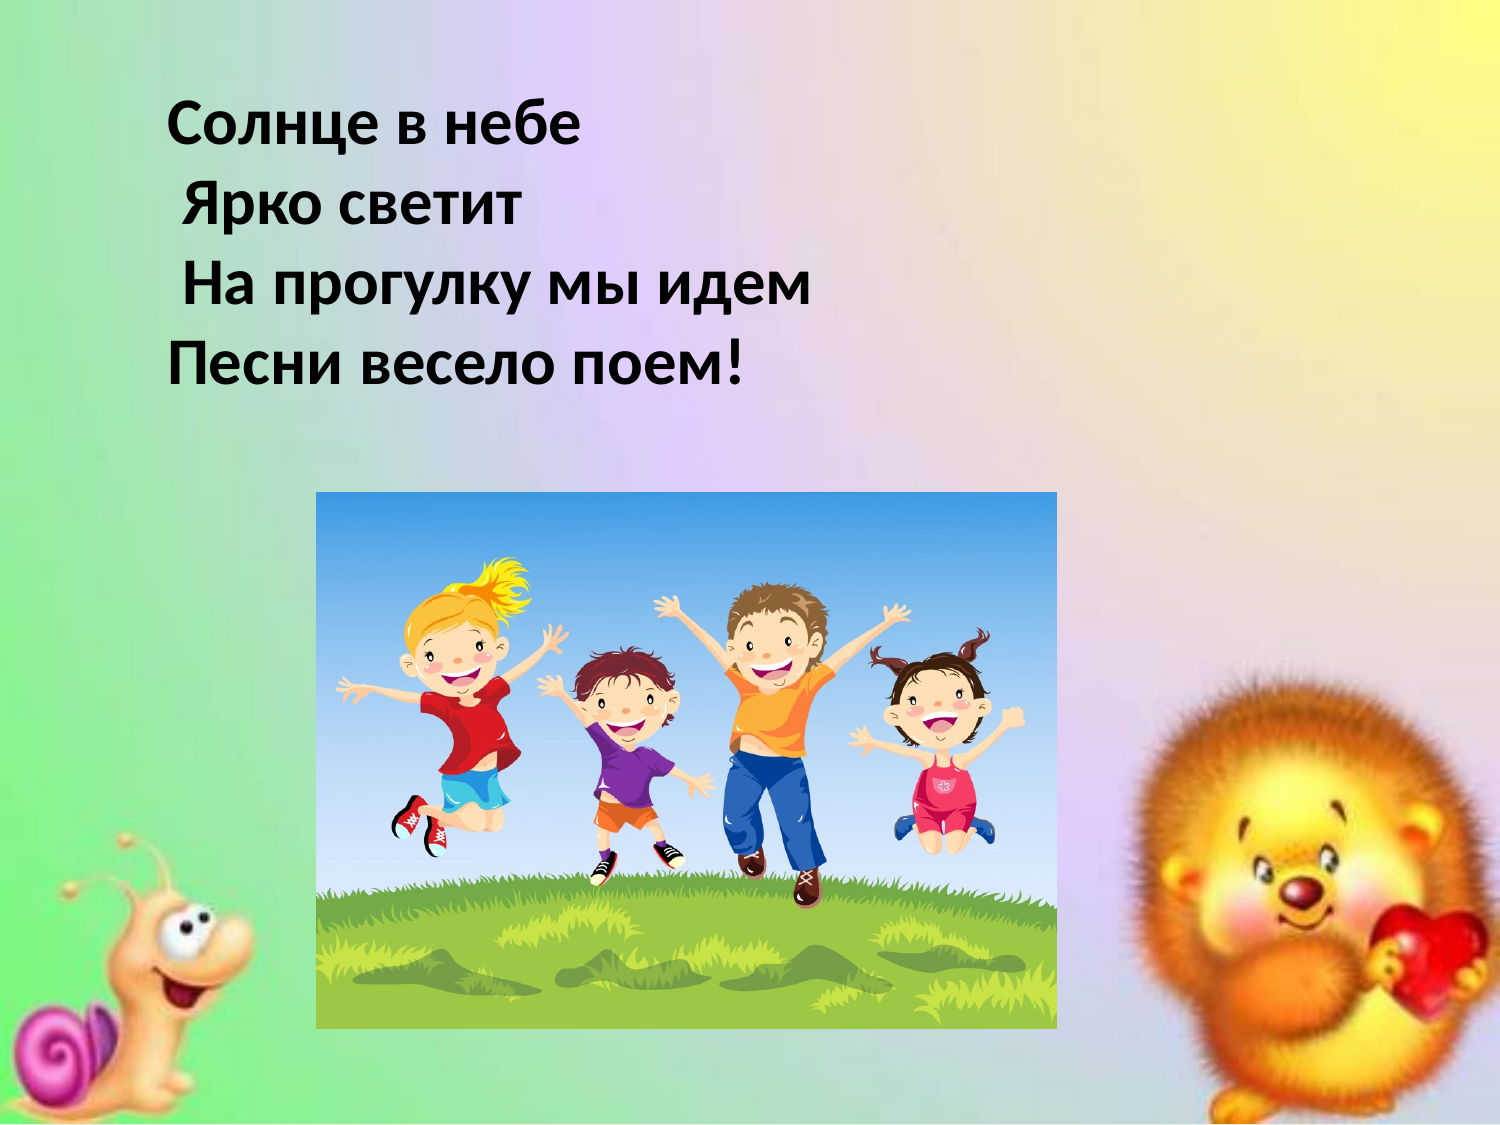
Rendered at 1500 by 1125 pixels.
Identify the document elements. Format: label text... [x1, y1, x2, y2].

picture [0, 0, 1500, 1124]
text_box Солнце в небе Ярко светит На прогулку мы идем Песни весело поем! [152, 70, 1125, 405]
